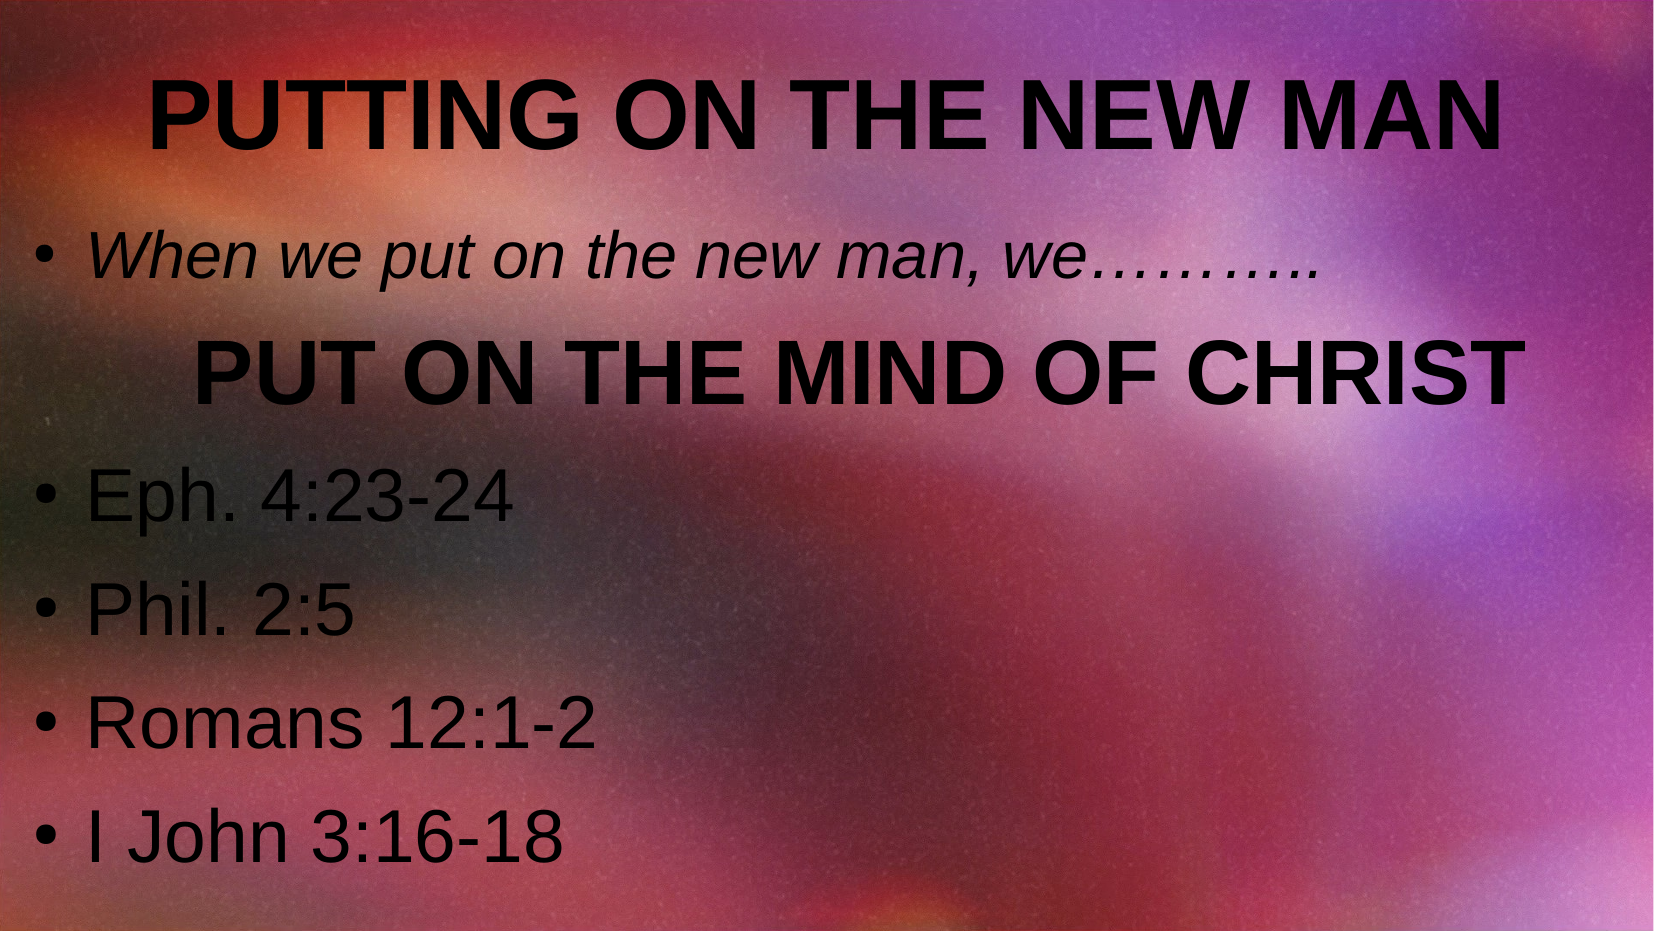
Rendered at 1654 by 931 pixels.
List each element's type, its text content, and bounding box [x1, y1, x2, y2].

title PUTTING ON THE NEW MAN [82, 37, 1571, 193]
list When we put on the new man, we……….. PUT ON THE MIND OF CHRIST Eph. 4:23-24 Phil. 2:5 Romans 12:1-2 I John 3:16-18 [15, 217, 1636, 931]
picture [0, 0, 1654, 931]
